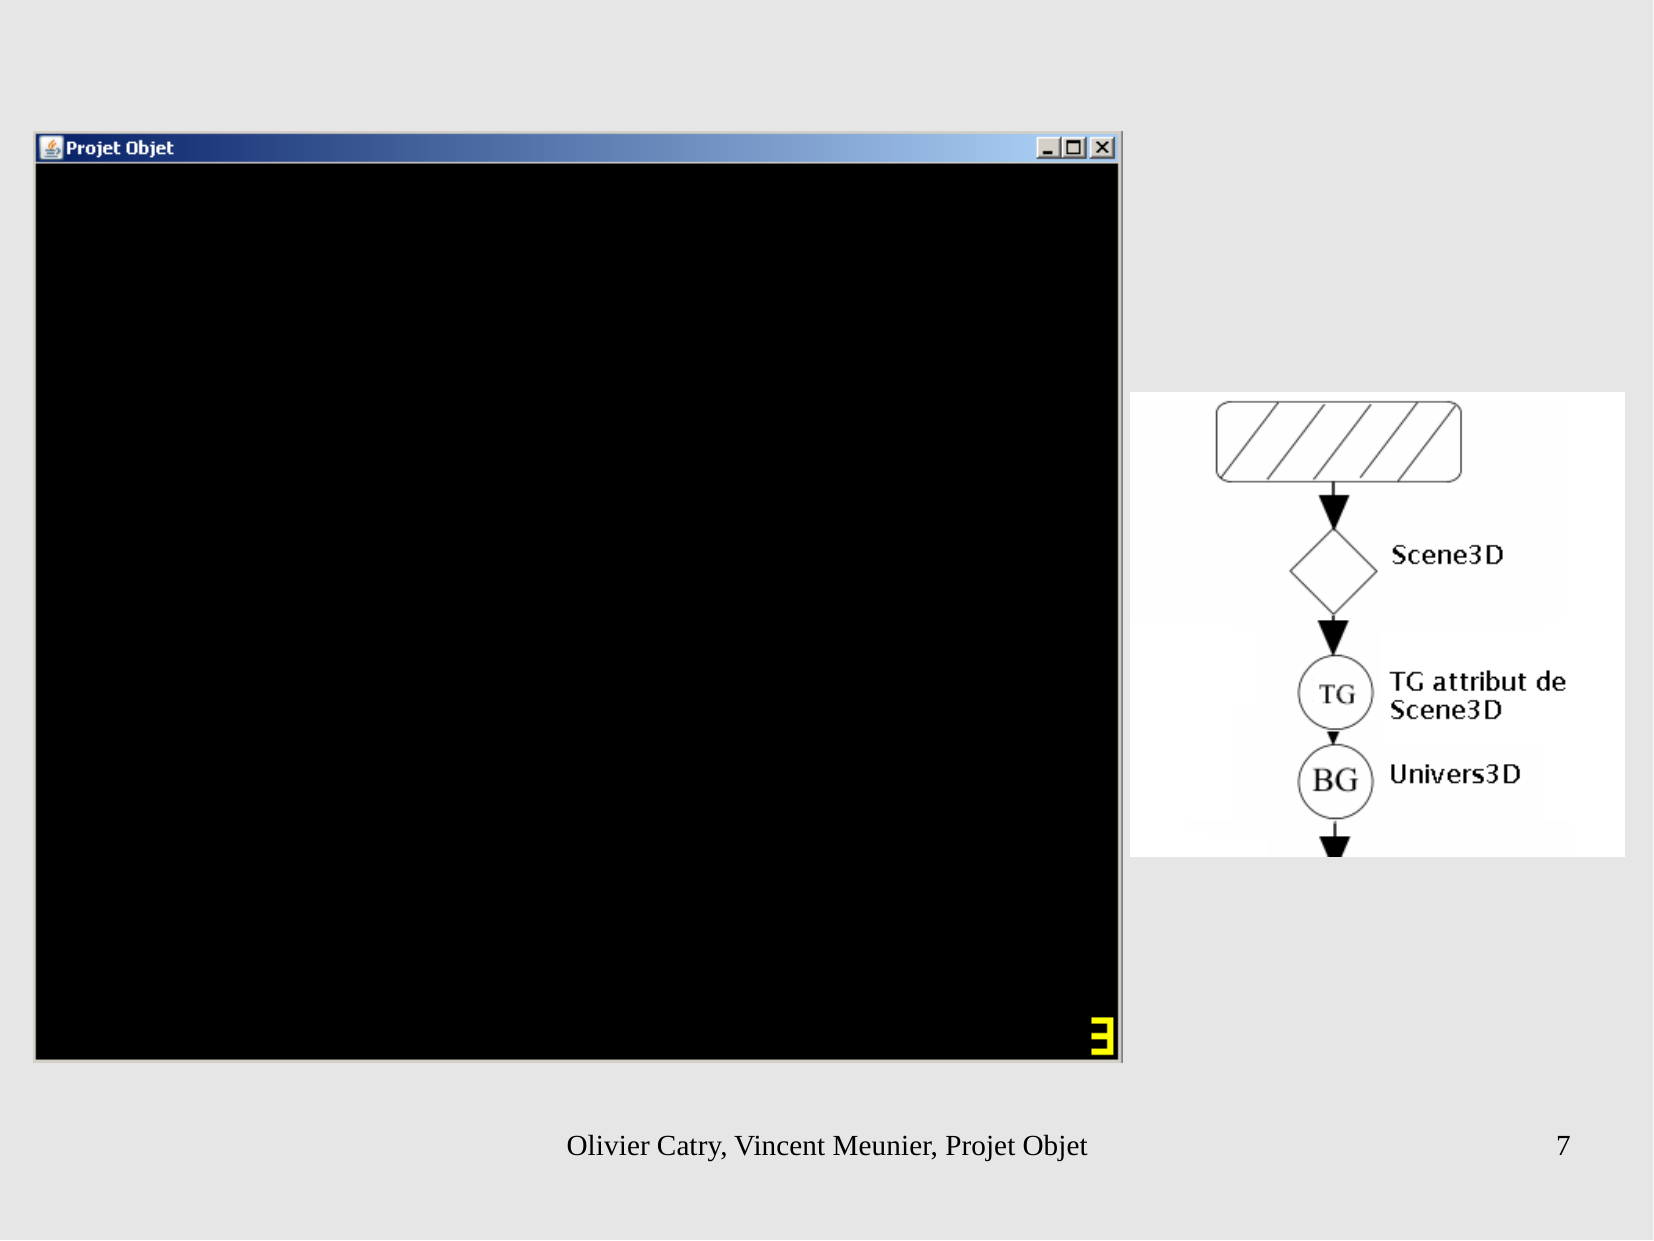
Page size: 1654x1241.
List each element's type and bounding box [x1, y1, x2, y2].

picture [1130, 392, 1625, 857]
picture [33, 131, 1123, 1063]
